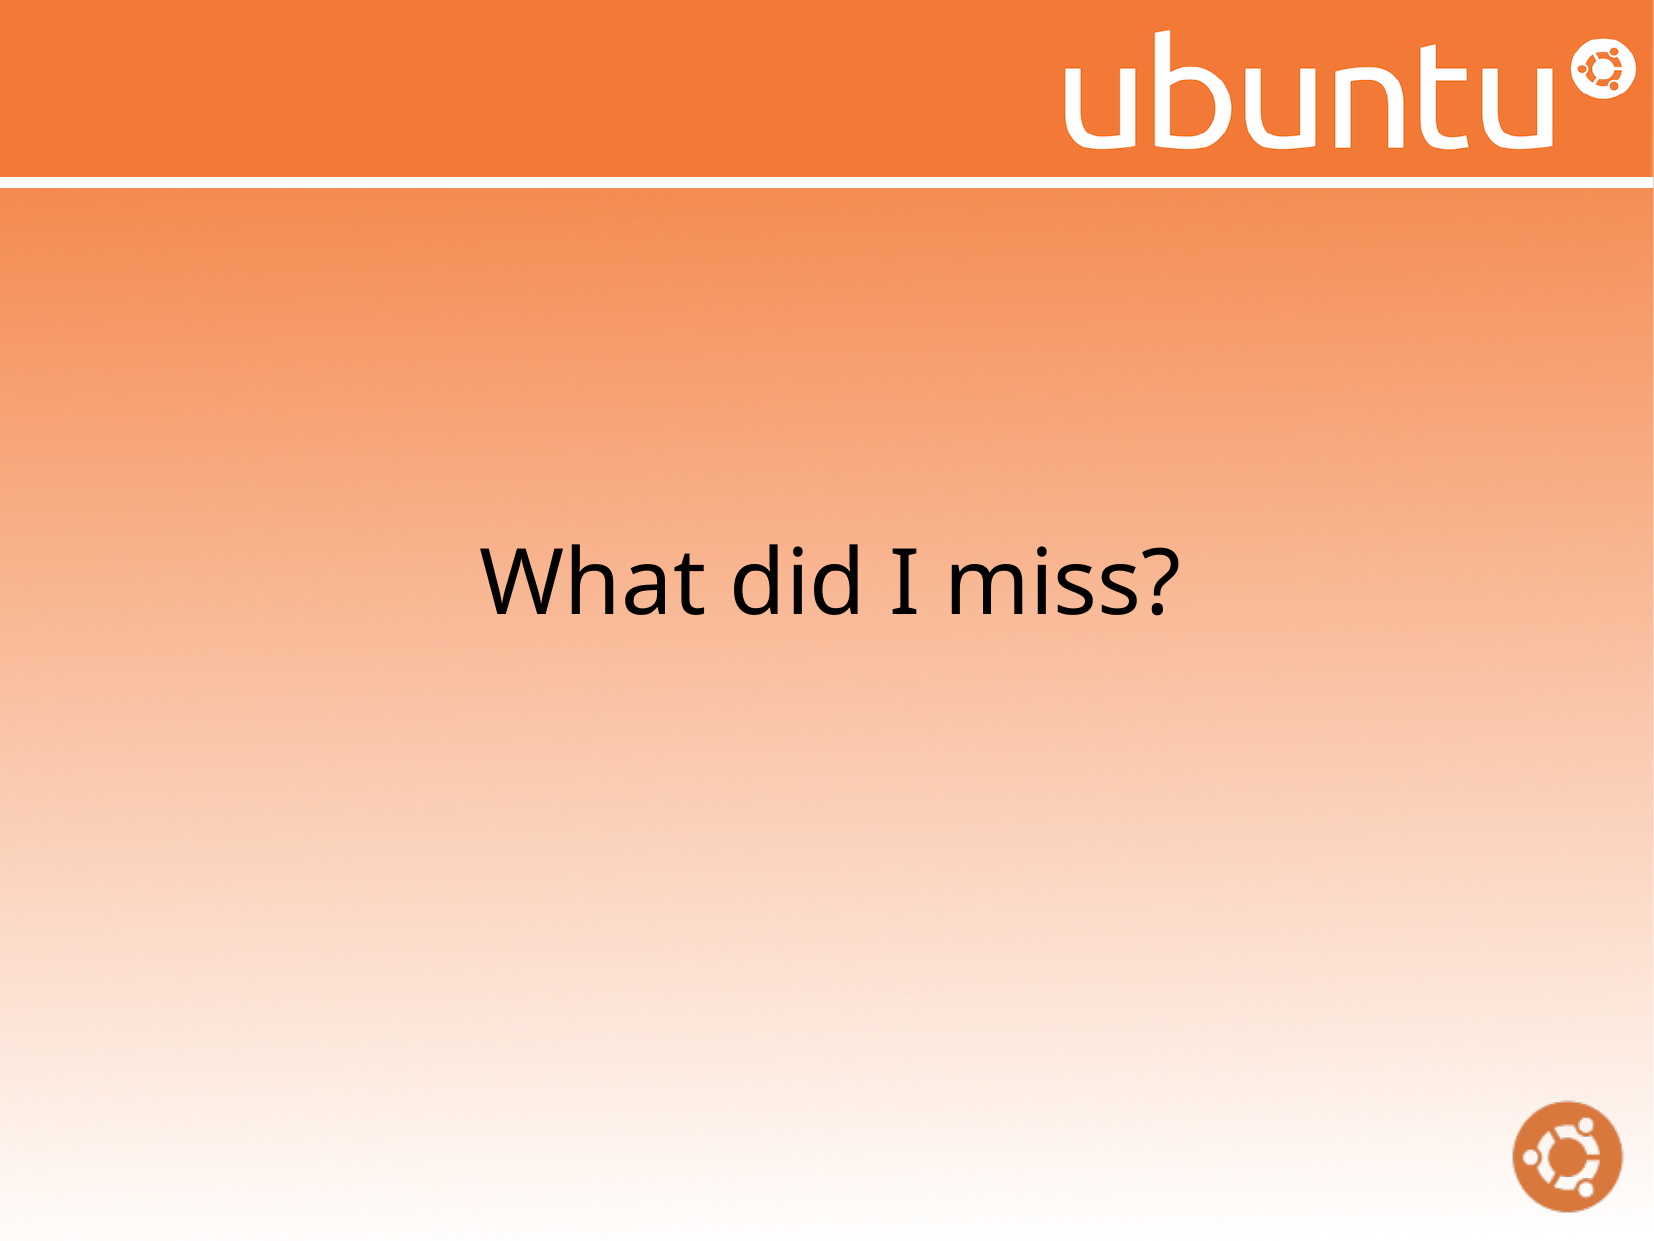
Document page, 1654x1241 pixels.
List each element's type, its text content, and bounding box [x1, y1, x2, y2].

picture [0, 0, 1654, 1241]
title What did I miss? [86, 482, 1576, 676]
